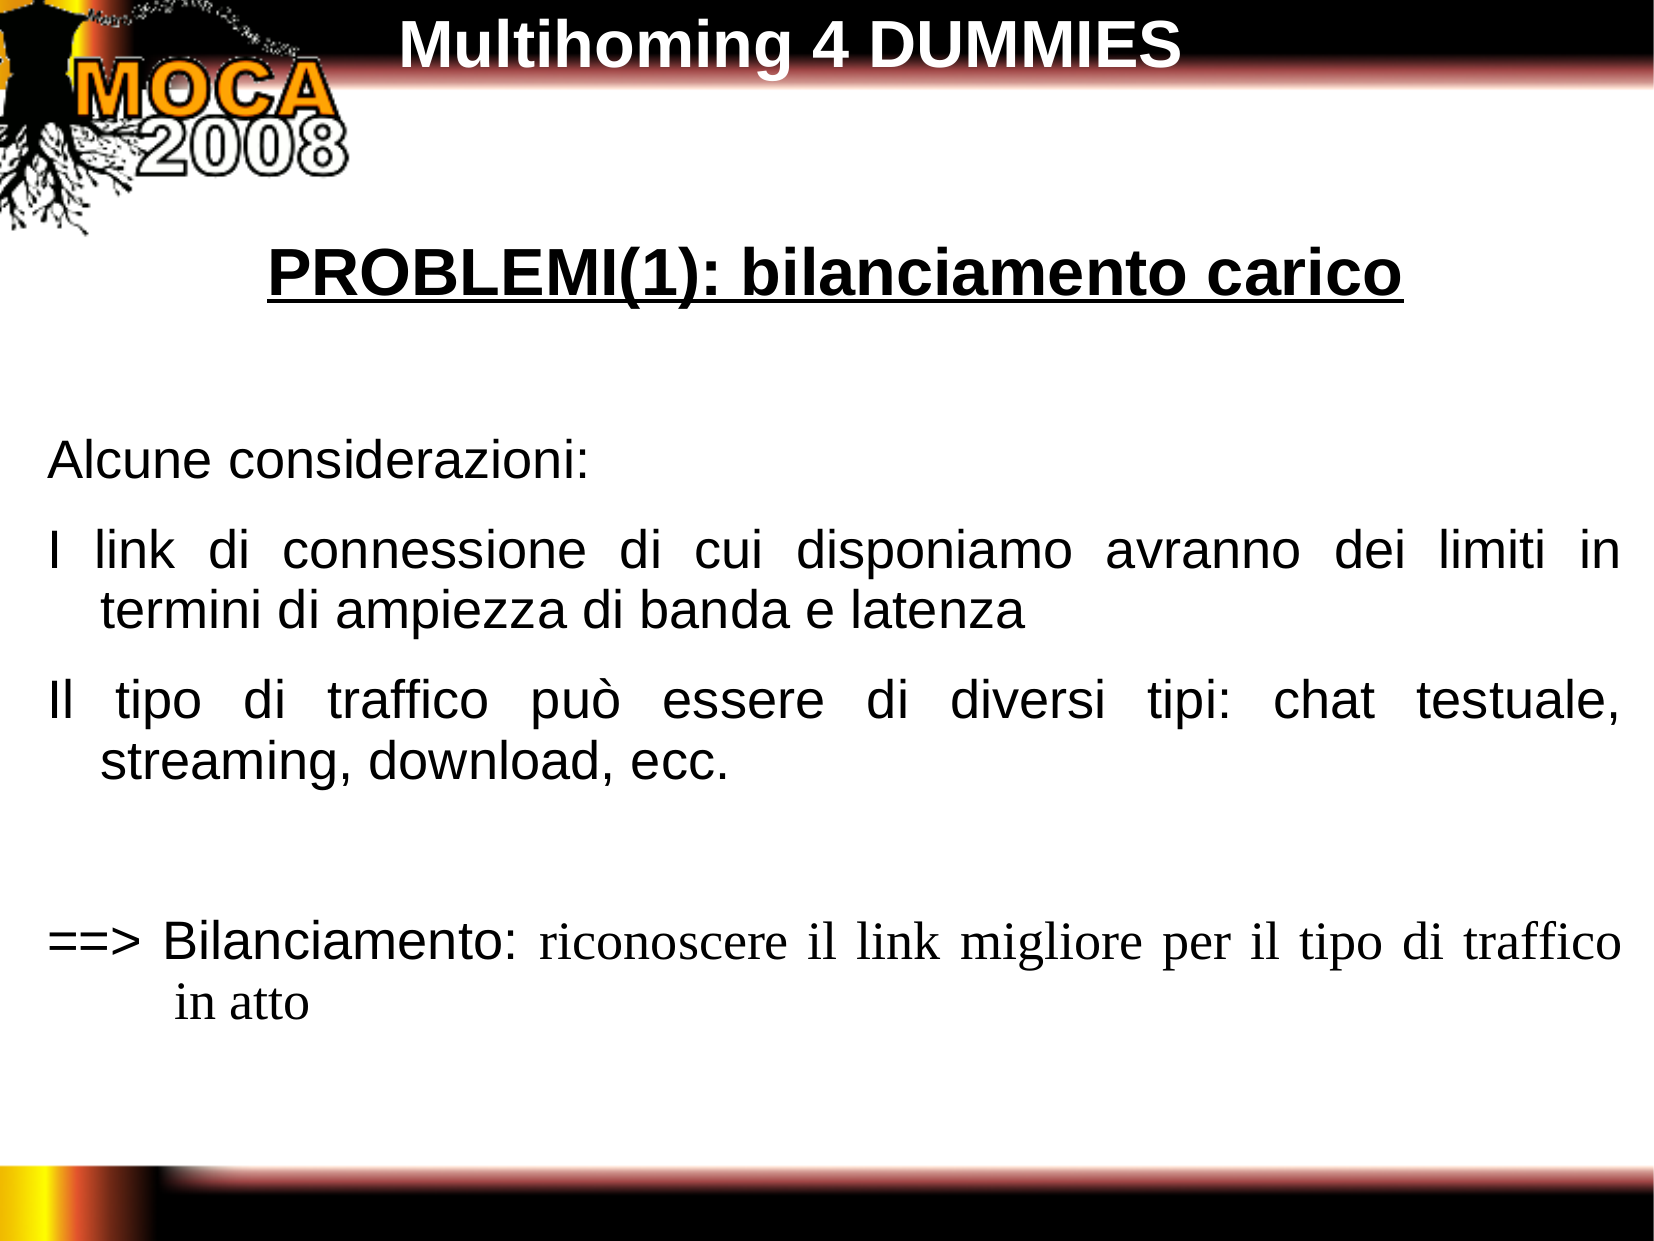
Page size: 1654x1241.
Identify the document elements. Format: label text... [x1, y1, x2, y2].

picture [0, 0, 1654, 1241]
list PROBLEMI(1): bilanciamento carico Alcune considerazioni: I link di connessione di cui disponiamo avranno dei limiti in termini di ampiezza di banda e latenza Il tipo di traffico può essere di diversi tipi: chat testuale, streaming, download, ecc. ==> Bilanciamento: riconoscere il link migliore per il tipo di traffico in atto [29, 147, 1625, 1093]
title Multihoming 4 DUMMIES [324, 0, 1654, 89]
